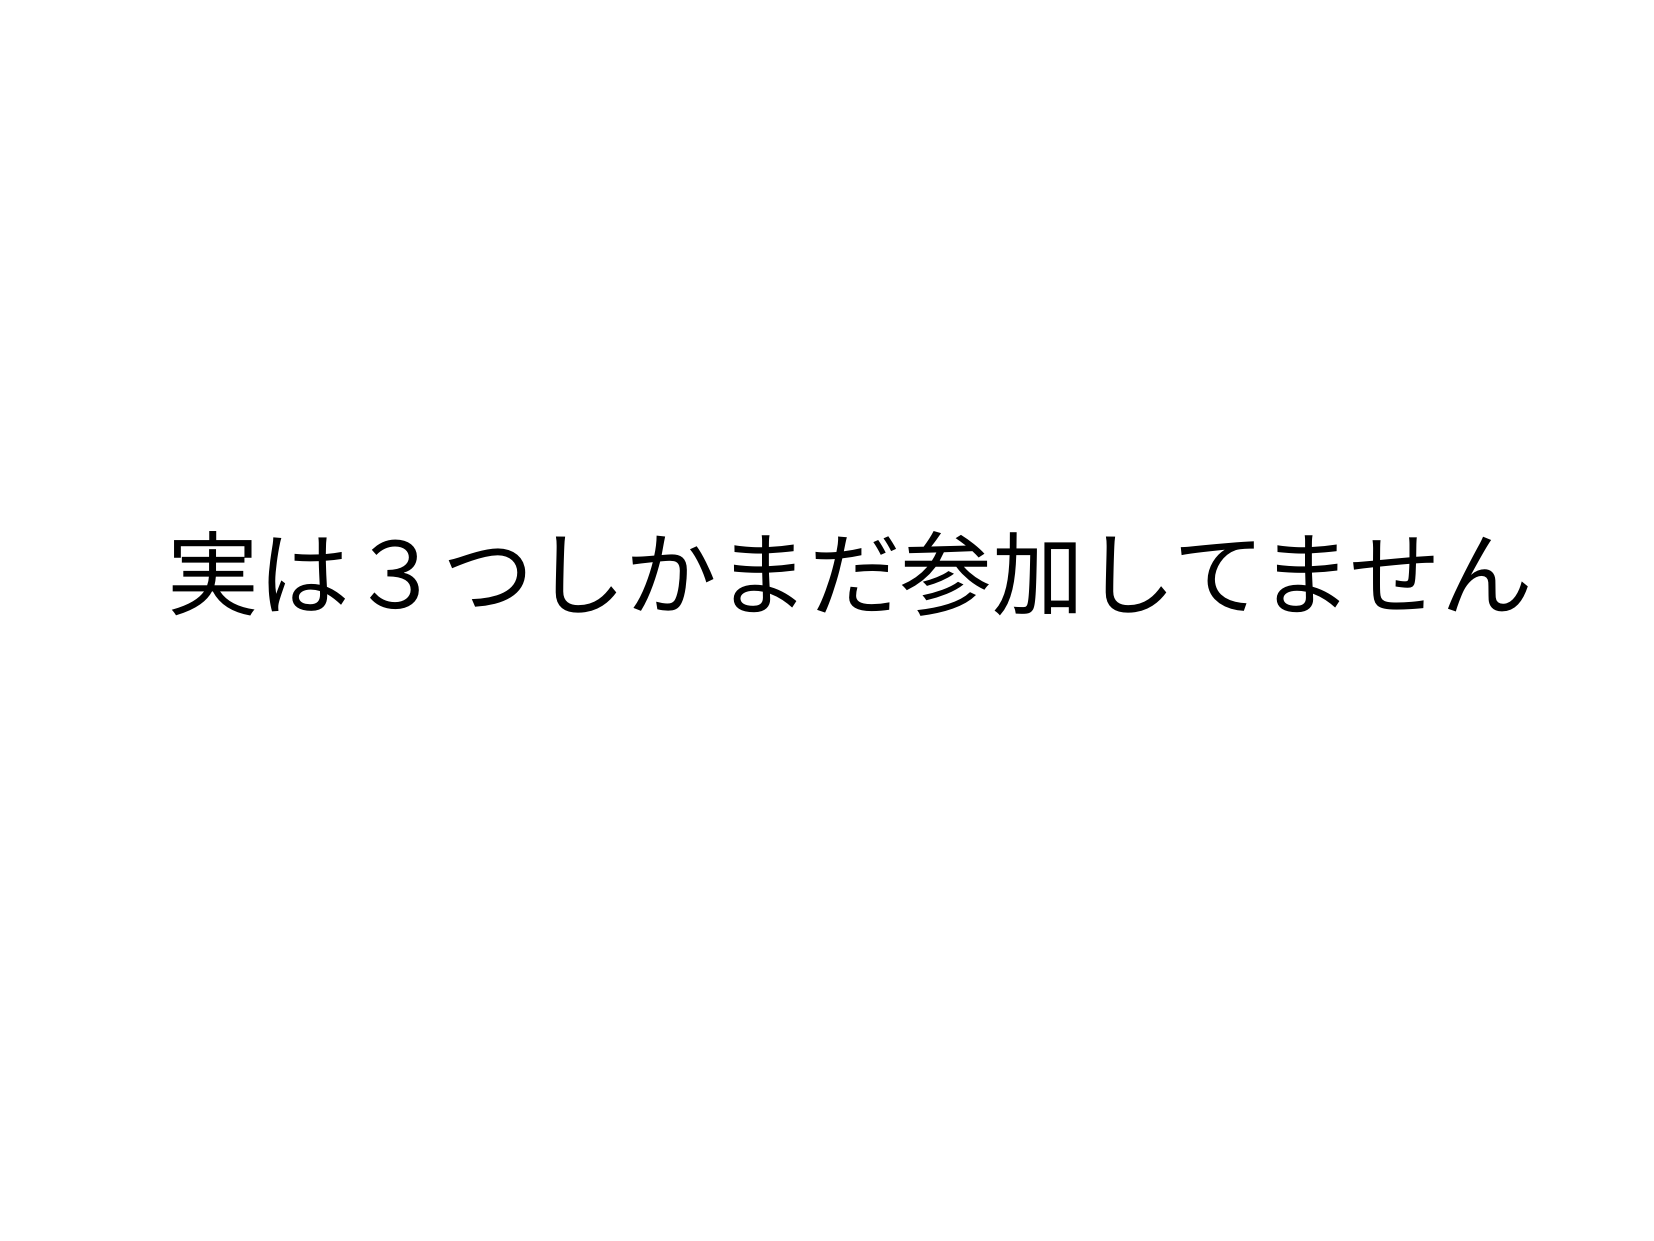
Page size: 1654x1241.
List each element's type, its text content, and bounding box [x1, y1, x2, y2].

title 実は３つしかまだ参加してません [106, 472, 1595, 665]
